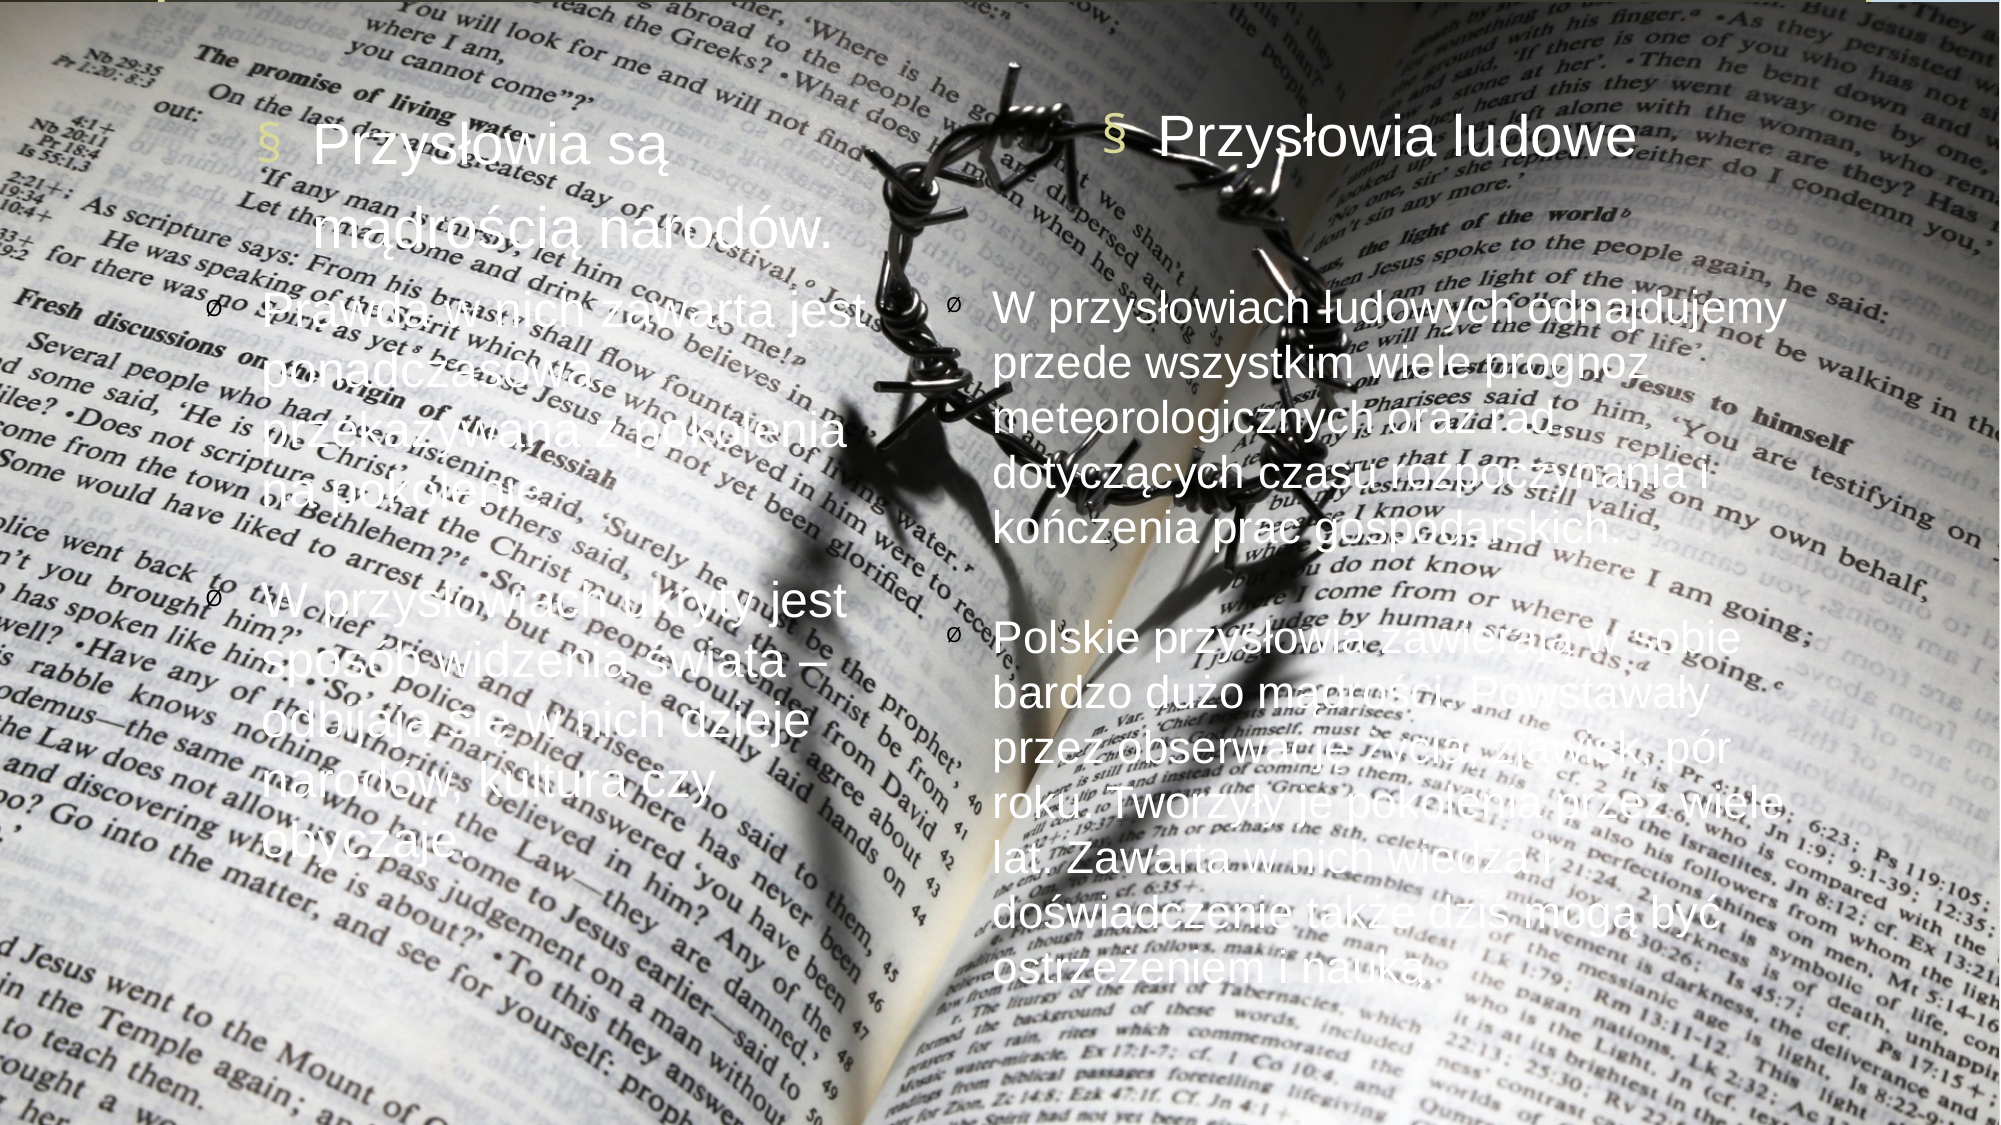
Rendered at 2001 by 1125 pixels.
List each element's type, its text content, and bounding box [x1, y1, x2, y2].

list Przysłowia ludowe [1086, 76, 1727, 162]
list Przysłowia są mądrością narodów. [241, 85, 881, 203]
picture [0, 0, 2000, 1125]
text_box Prawda w nich zawarta jest ponadczasowa, przekazywana z pokolenia na pokolenie. W przysłowiach ukryty jest sposób widzenia świata – odbijają się w nich dzieje narodów, kultura czy obyczaje. [190, 270, 931, 875]
text_box W przysłowiach ludowych odnajdujemy przede wszystkim wiele prognoz meteorologicznych oraz rad, dotyczących czasu rozpoczynania i kończenia prac gospodarskich. Polskie przysłowia zawierają w sobie bardzo dużo mądrości. Powstawały przez obserwację życia, zjawisk, pór roku. Tworzyły je pokolenia przez wiele lat. Zawarta w nich wiedza i doświadczenie także dziś mogą być ostrzeżeniem i nauką. [931, 270, 1813, 1000]
